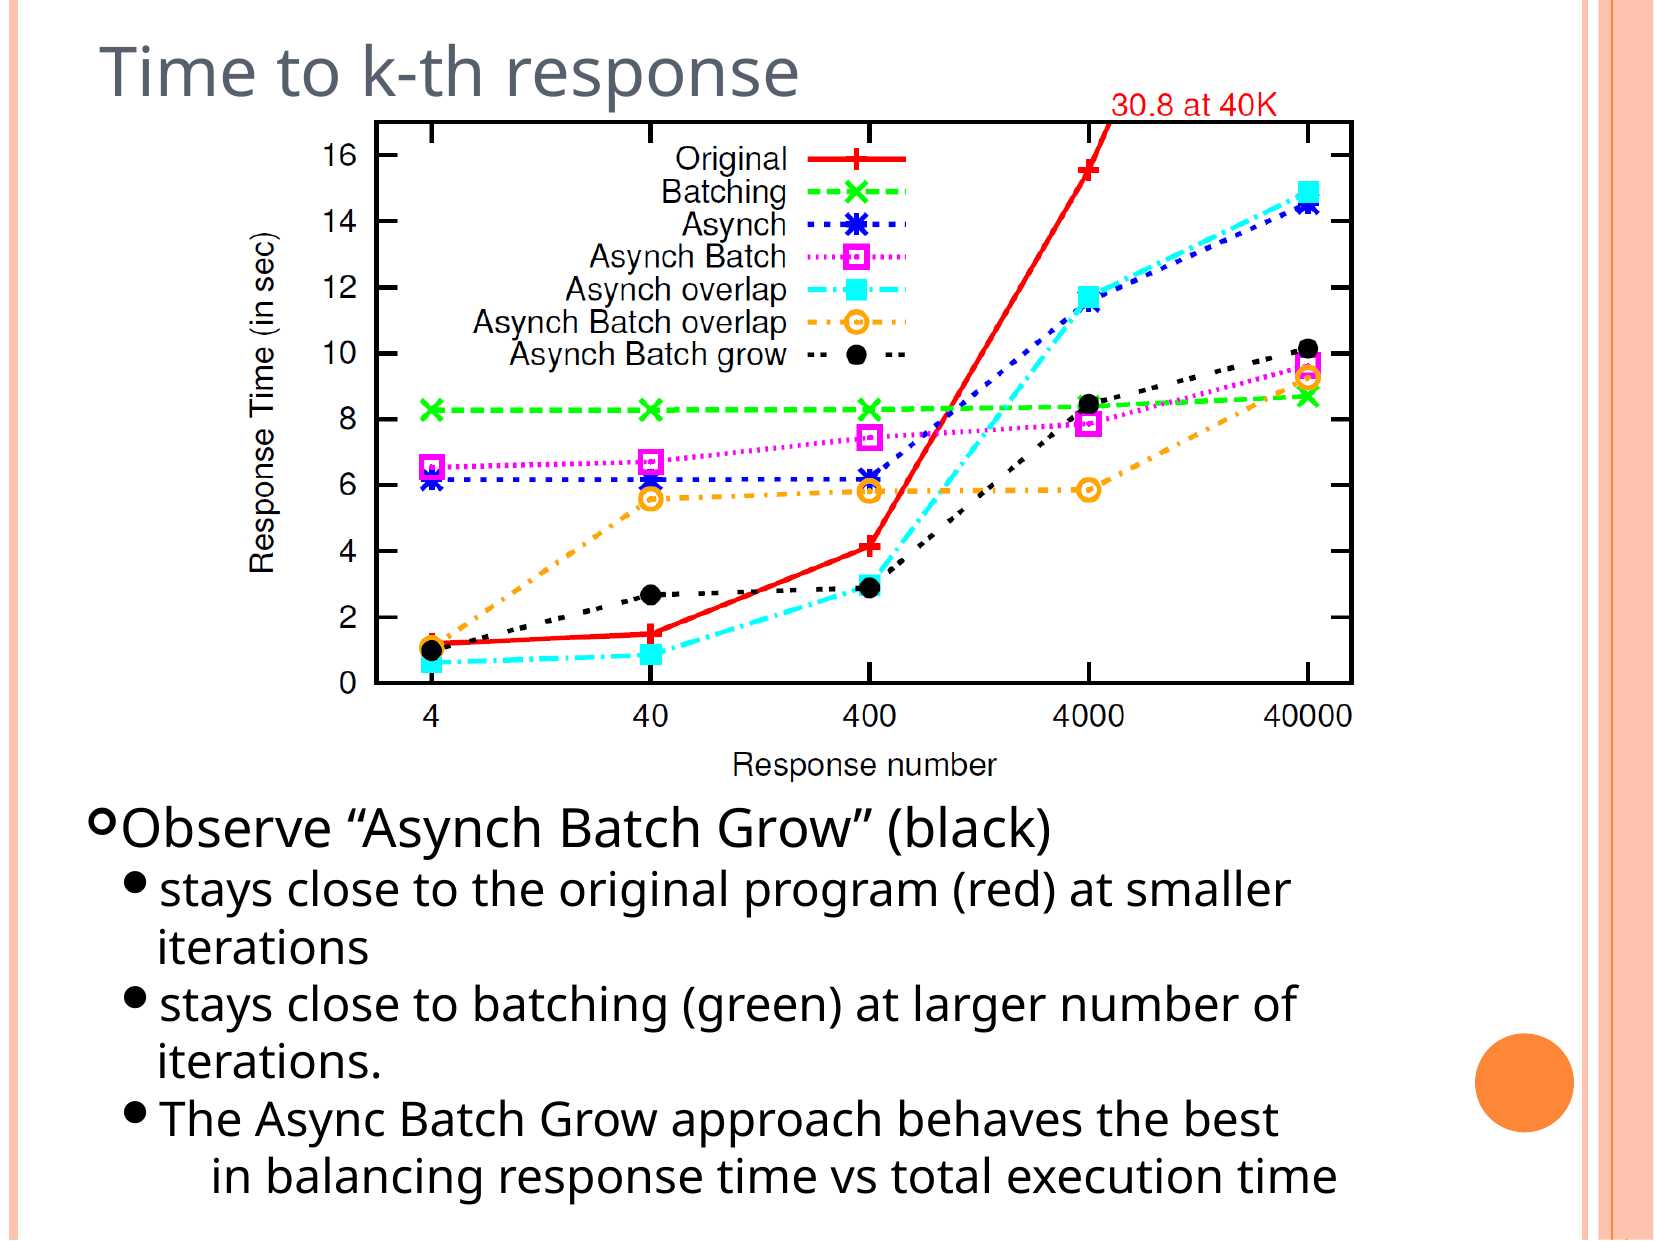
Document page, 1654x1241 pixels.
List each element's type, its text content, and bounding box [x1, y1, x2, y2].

text_box Time to k-th response [82, 13, 1433, 119]
picture [220, 119, 1364, 785]
text_box Observe “Asynch Batch Grow” (black) stays close to the original program (red) at smaller iterations stays close to batching (green) at larger number of iterations. The Async Batch Grow approach behaves the best in balancing response time vs total execution time [68, 785, 1502, 1158]
